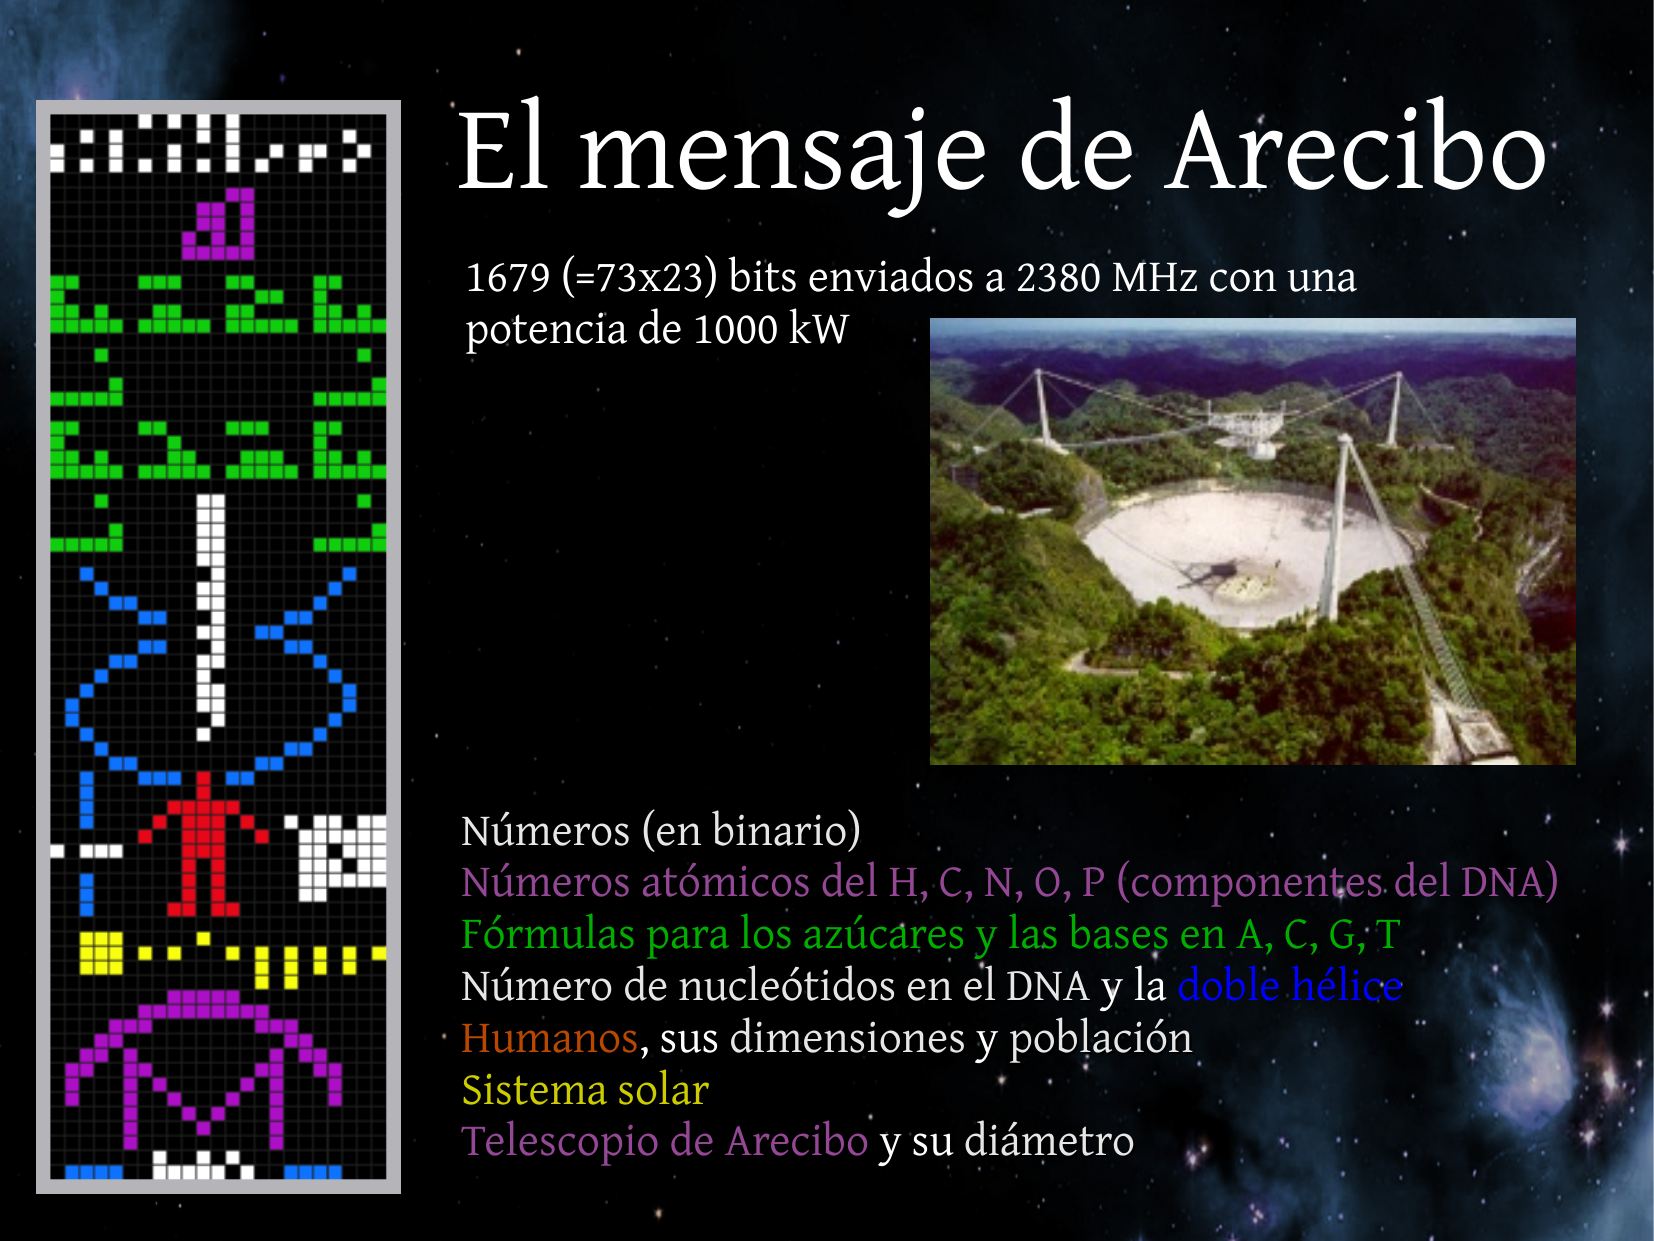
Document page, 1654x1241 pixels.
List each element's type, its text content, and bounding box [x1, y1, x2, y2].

title El mensaje de Arecibo [259, 49, 1654, 257]
picture [0, 0, 1654, 1241]
text_box Números (en binario) Números atómicos del H, C, N, O, P (componentes del DNA) Fórmulas para los azúcares y las bases en A, C, G, T Número de nucleótidos en el DNA y la doble hélice Humanos, sus dimensiones y población Sistema solar Telescopio de Arecibo y su diámetro [436, 798, 1606, 1186]
text_box 1679 (=73x23) bits enviados a 2380 MHz con una potencia de 1000 kW [450, 257, 1539, 478]
